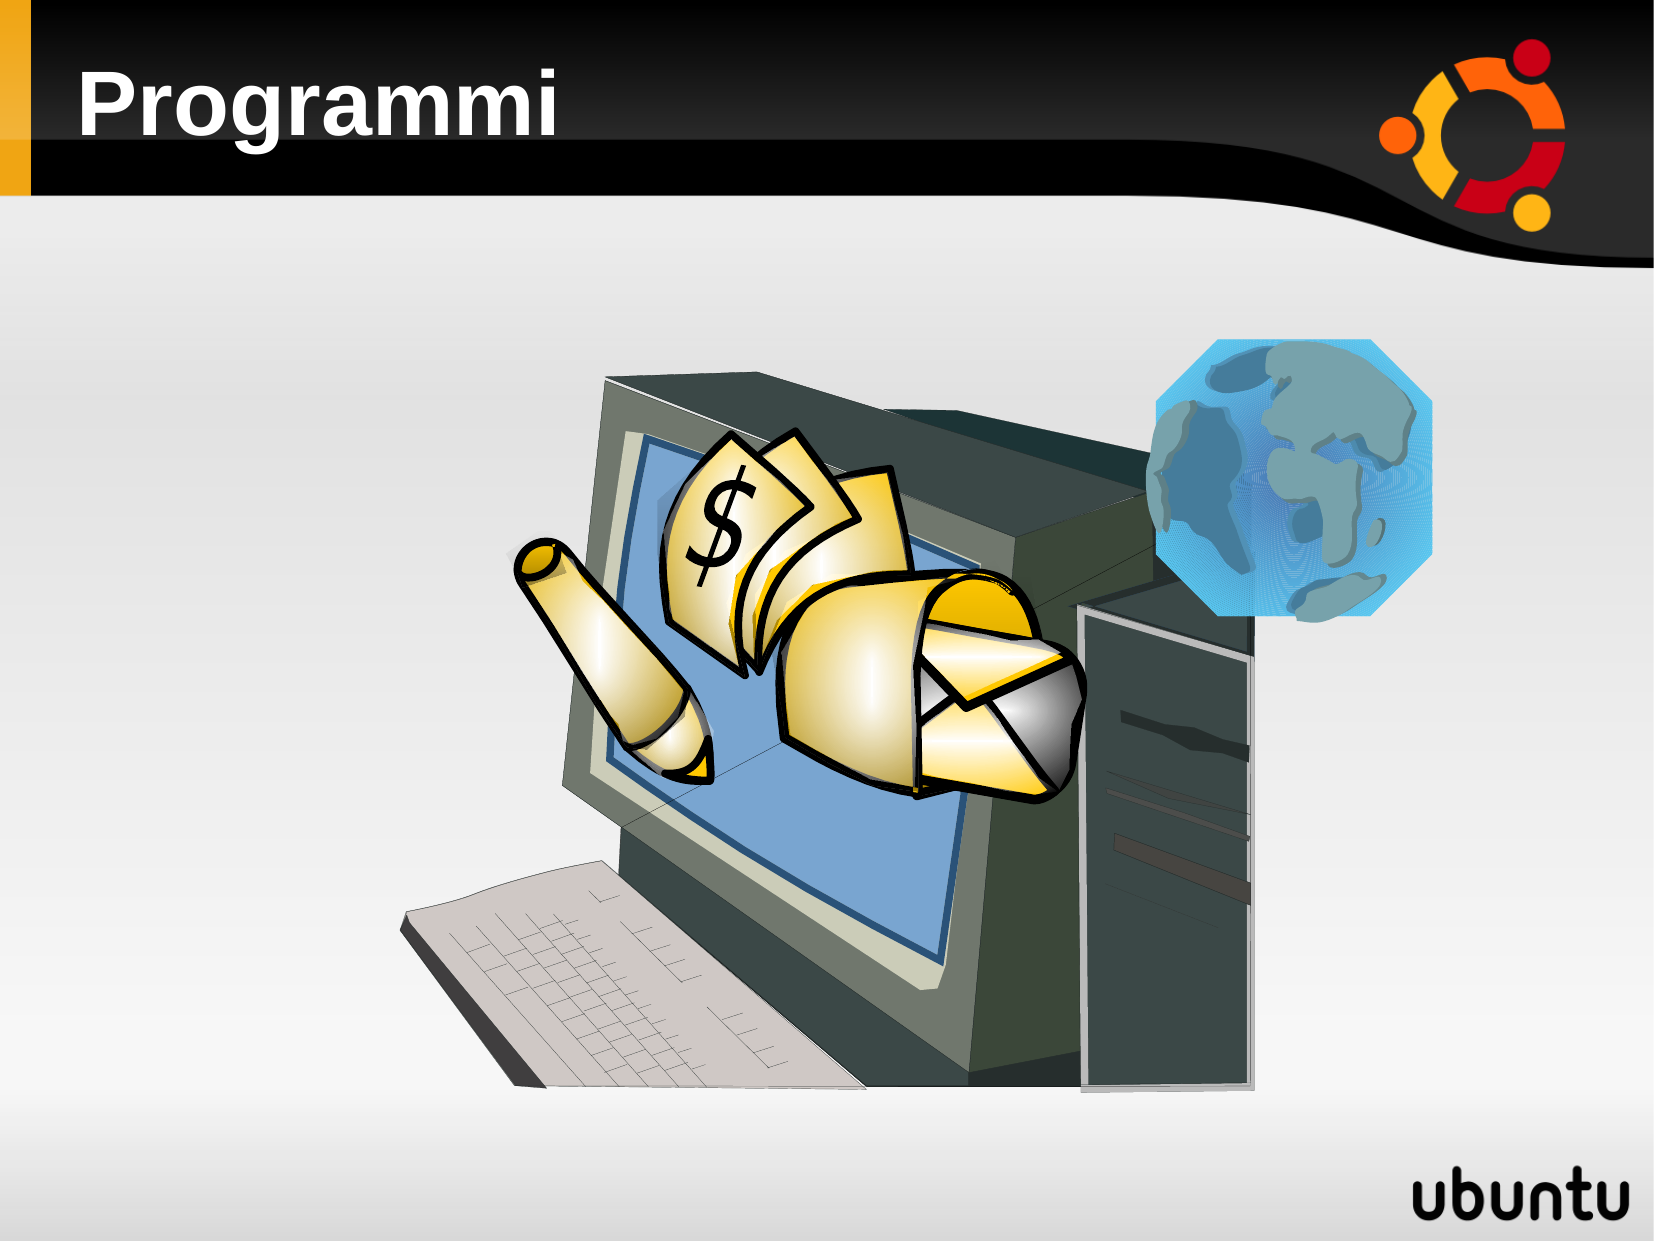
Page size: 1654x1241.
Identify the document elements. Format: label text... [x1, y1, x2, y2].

picture [0, 0, 1654, 1241]
title Programmi [76, 7, 1565, 200]
